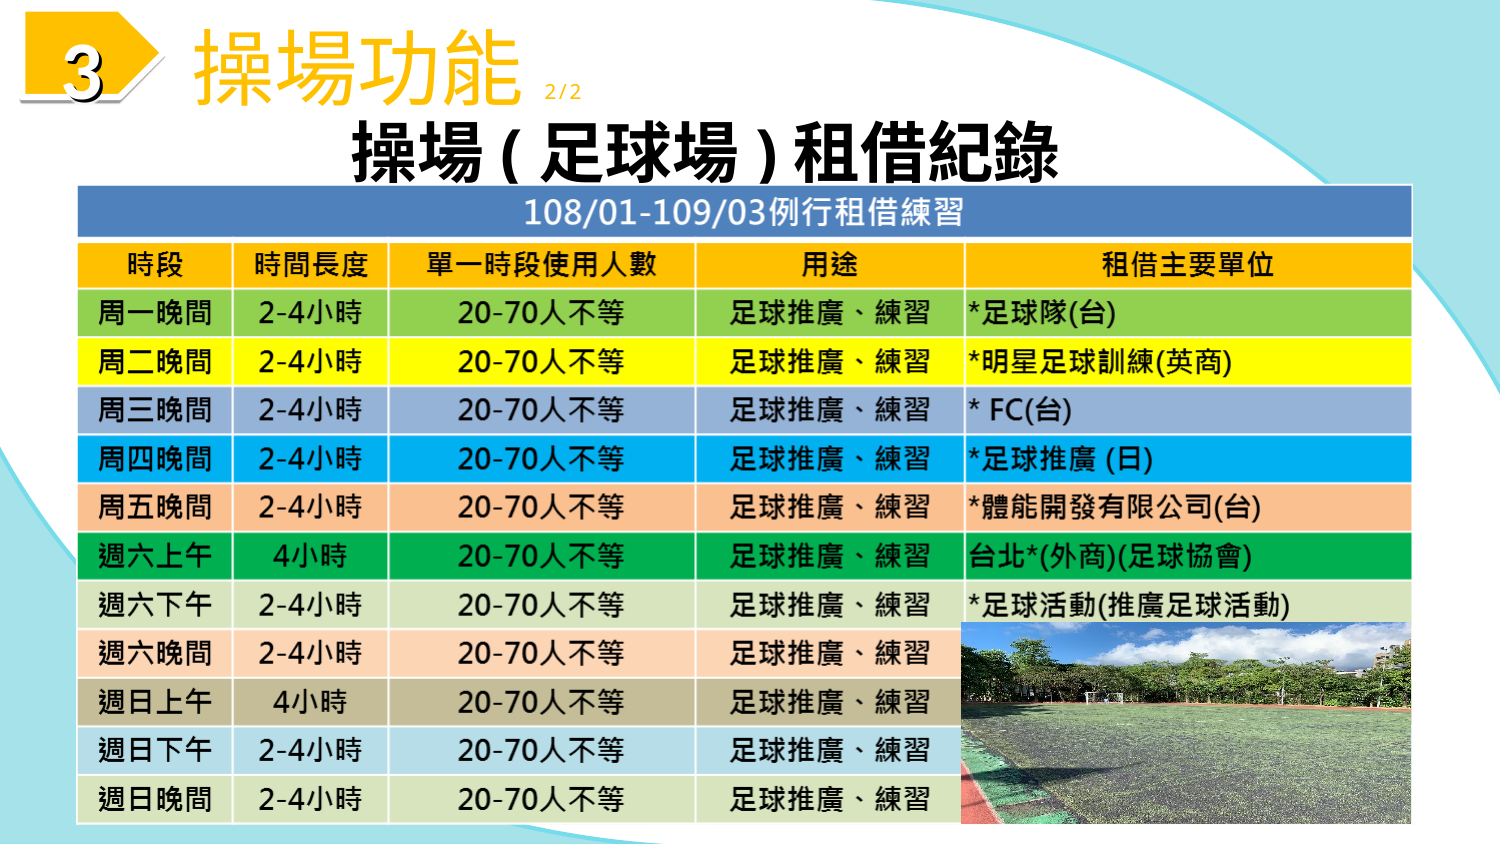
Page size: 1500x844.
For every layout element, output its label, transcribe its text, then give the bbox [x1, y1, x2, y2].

text_box 操場功能2/2 [176, 8, 597, 124]
text_box 3 [22, 8, 164, 98]
title 操場(足球場)租借紀錄 [161, 79, 1250, 182]
picture [76, 182, 1413, 834]
